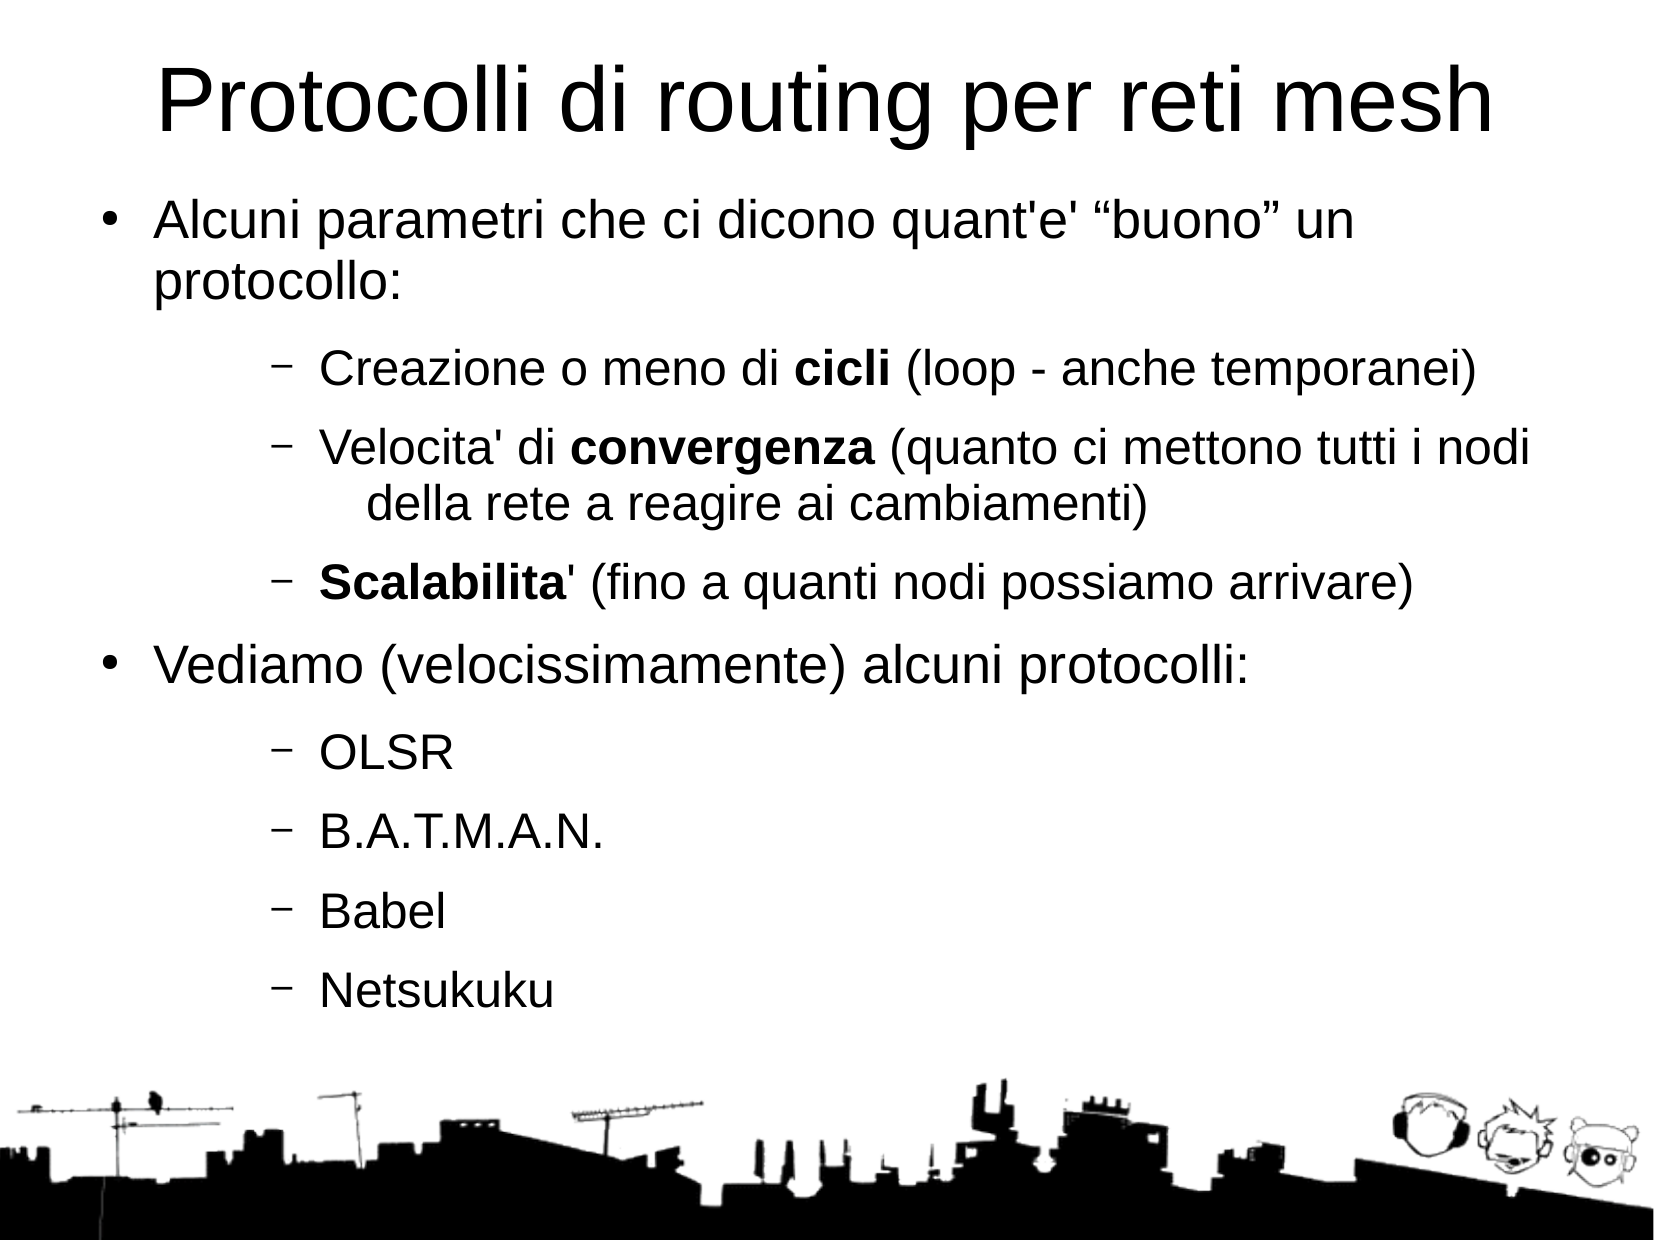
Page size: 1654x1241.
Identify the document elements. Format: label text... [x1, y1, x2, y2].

title Protocolli di routing per reti mesh [82, 3, 1571, 189]
list Alcuni parametri che ci dicono quant'e' “buono” un protocollo: Creazione o meno di cicli (loop - anche temporanei) Velocita' di convergenza (quanto ci mettono tutti i nodi della rete a reagire ai cambiamenti) Scalabilita' (fino a quanti nodi possiamo arrivare) Vediamo (velocissimamente) alcuni protocolli: OLSR B.A.T.M.A.N. Babel Netsukuku [82, 189, 1576, 1096]
picture [0, 1077, 1654, 1240]
